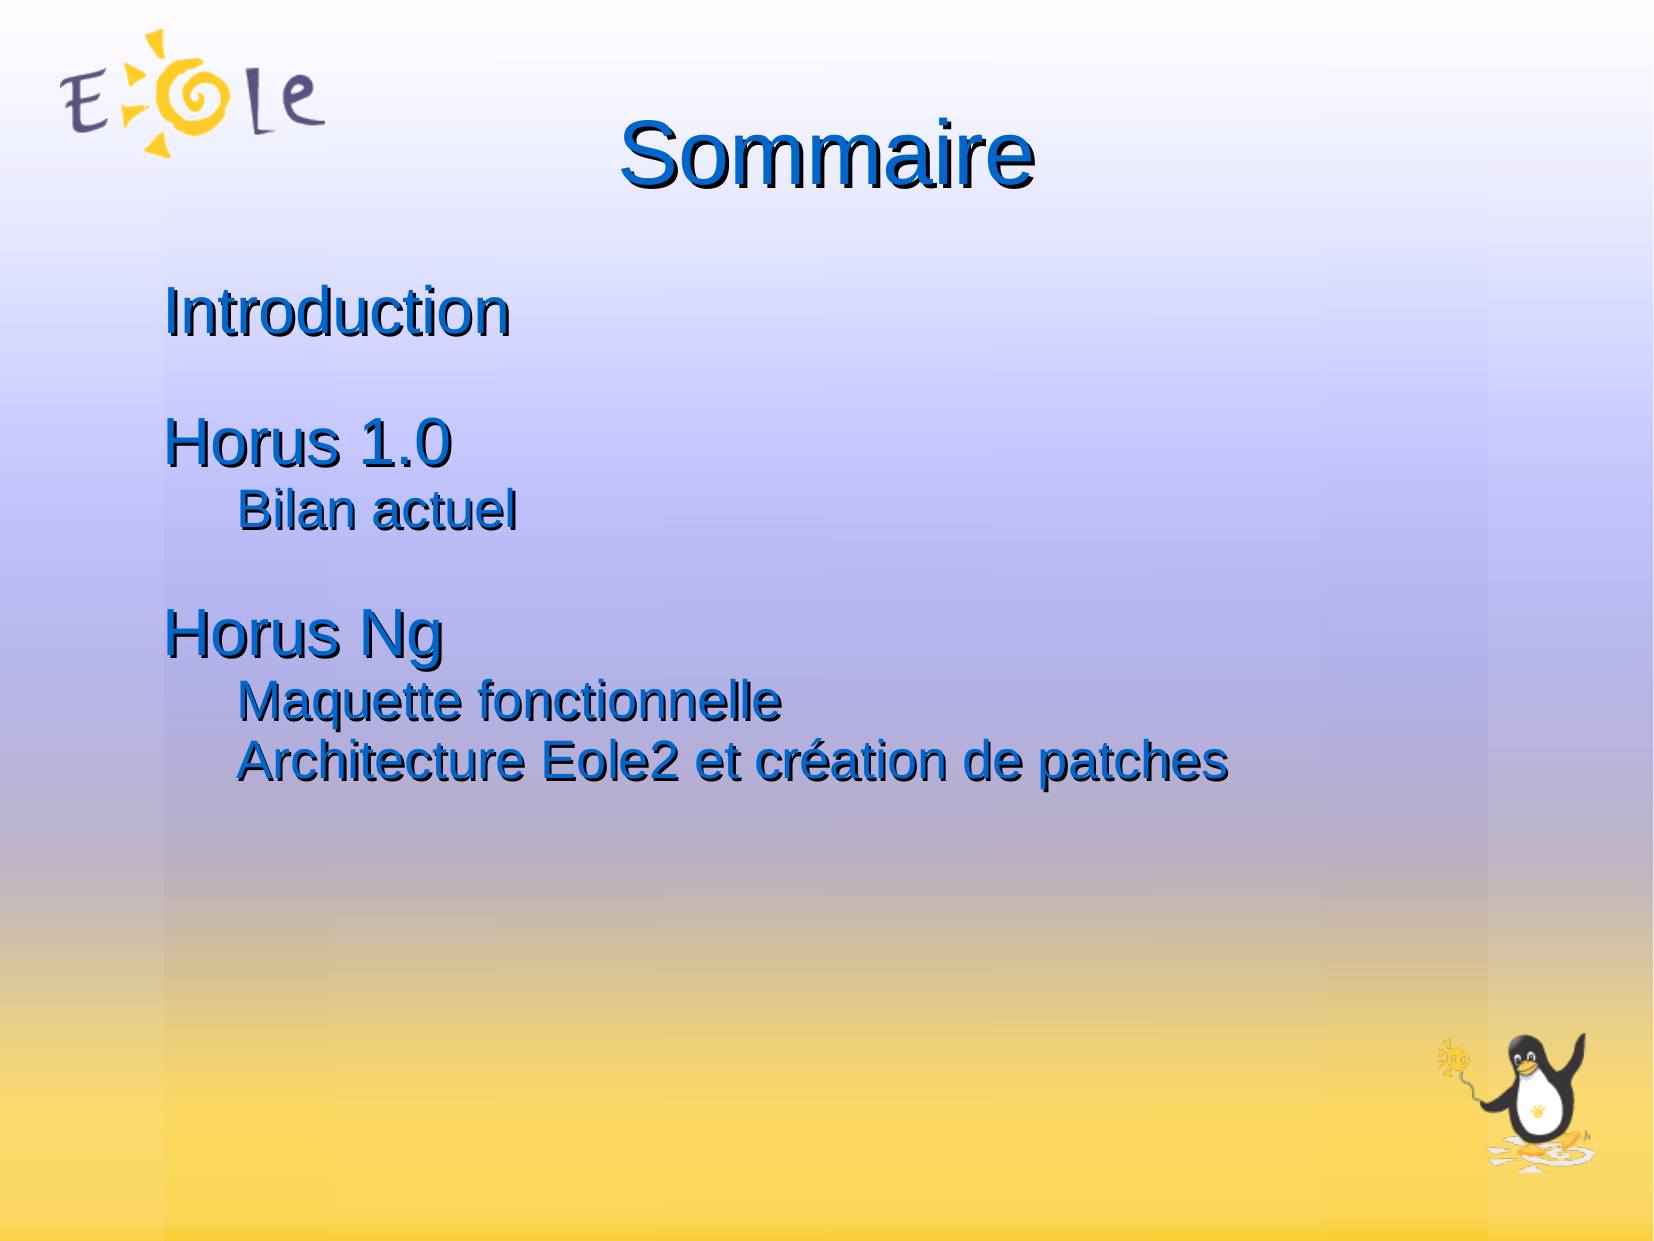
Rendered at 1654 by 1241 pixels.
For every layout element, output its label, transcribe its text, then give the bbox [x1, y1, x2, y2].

picture [0, 0, 1654, 1241]
title Sommaire [82, 49, 1571, 257]
text_box Introduction Horus 1.0 Bilan actuel Horus Ng Maquette fonctionnelle Architecture Eole2 et création de patches [147, 265, 1447, 980]
